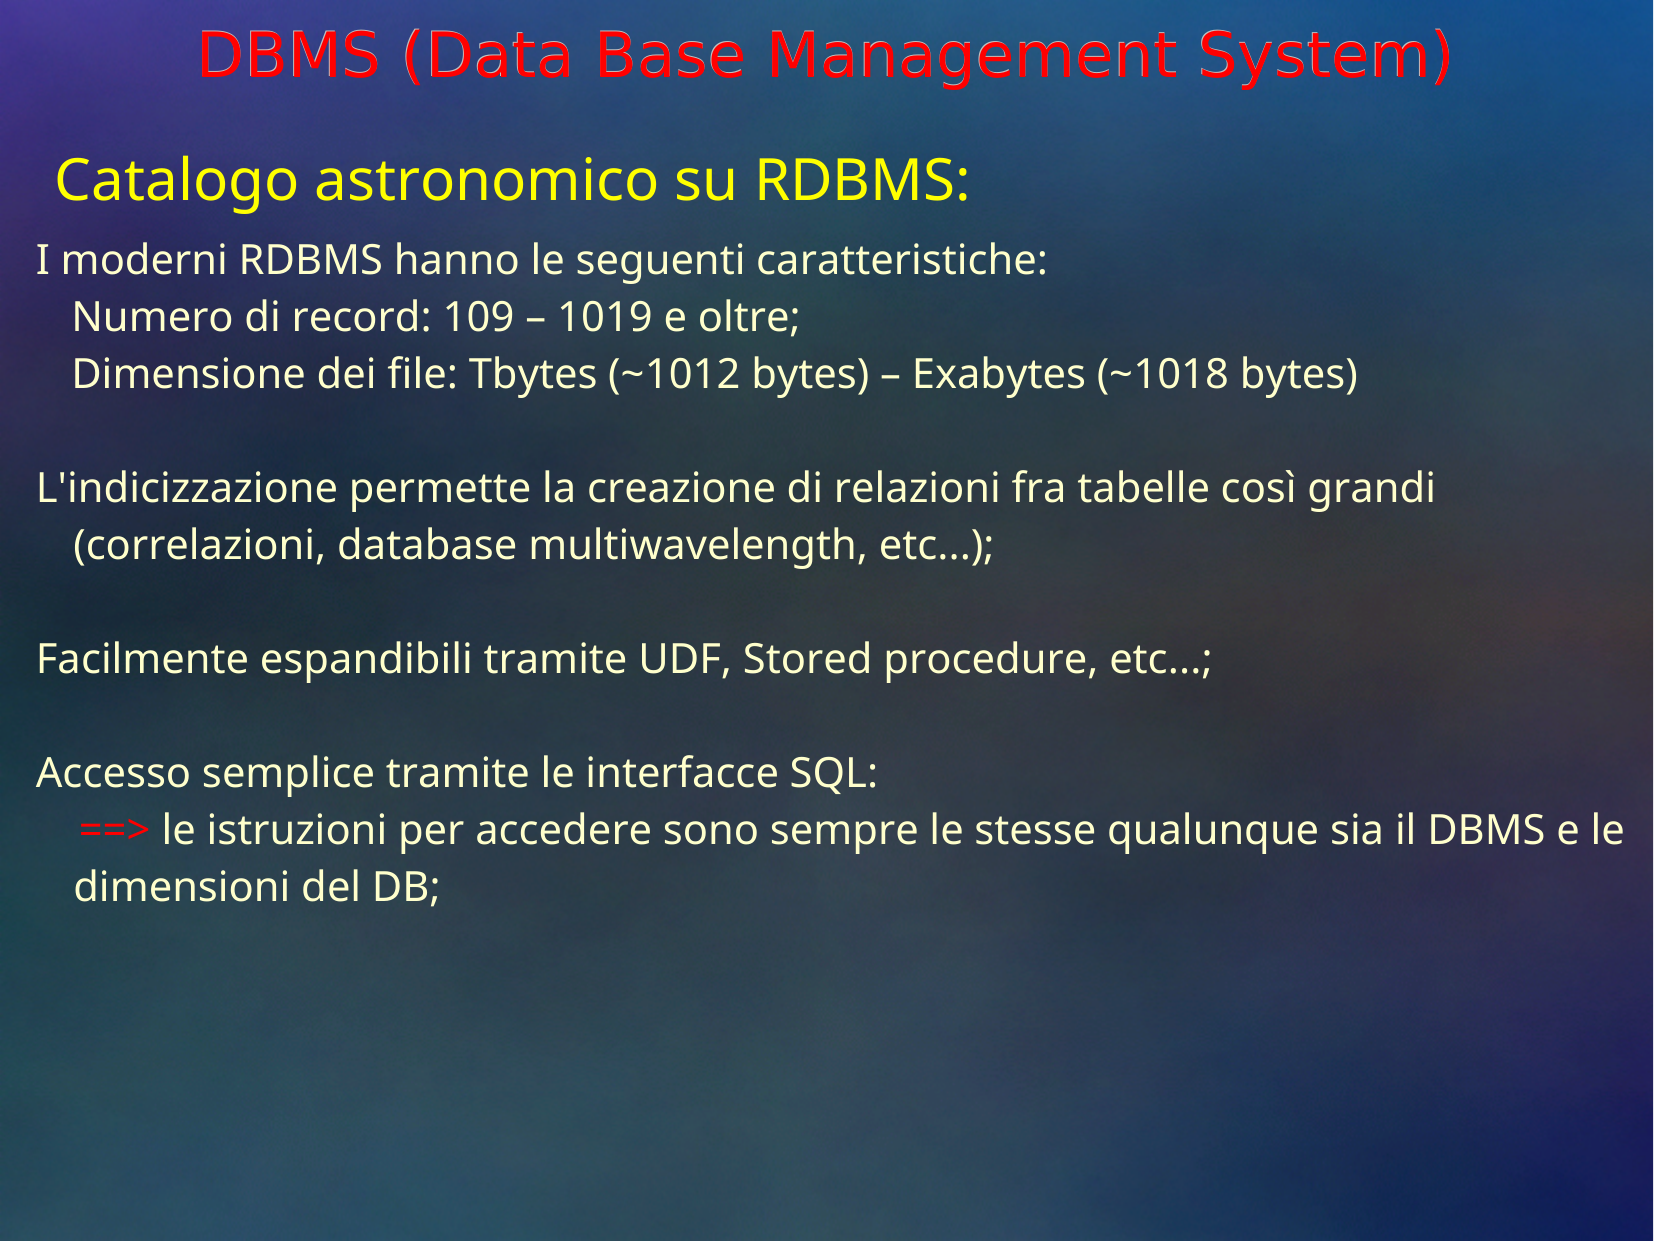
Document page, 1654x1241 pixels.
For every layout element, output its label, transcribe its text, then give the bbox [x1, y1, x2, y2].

text_box I moderni RDBMS hanno le seguenti caratteristiche: Numero di record: 109 – 1019 e oltre; Dimensione dei file: Tbytes (~1012 bytes) – Exabytes (~1018 bytes) L'indicizzazione permette la creazione di relazioni fra tabelle così grandi (correlazioni, database multiwavelength, etc...); Facilmente espandibili tramite UDF, Stored procedure, etc...; Accesso semplice tramite le interfacce SQL: ==> le istruzioni per accedere sono sempre le stesse qualunque sia il DBMS e le dimensioni del DB; [35, 229, 1635, 1223]
picture [0, 0, 1654, 1241]
text_box Catalogo astronomico su RDBMS: [19, 138, 1594, 236]
